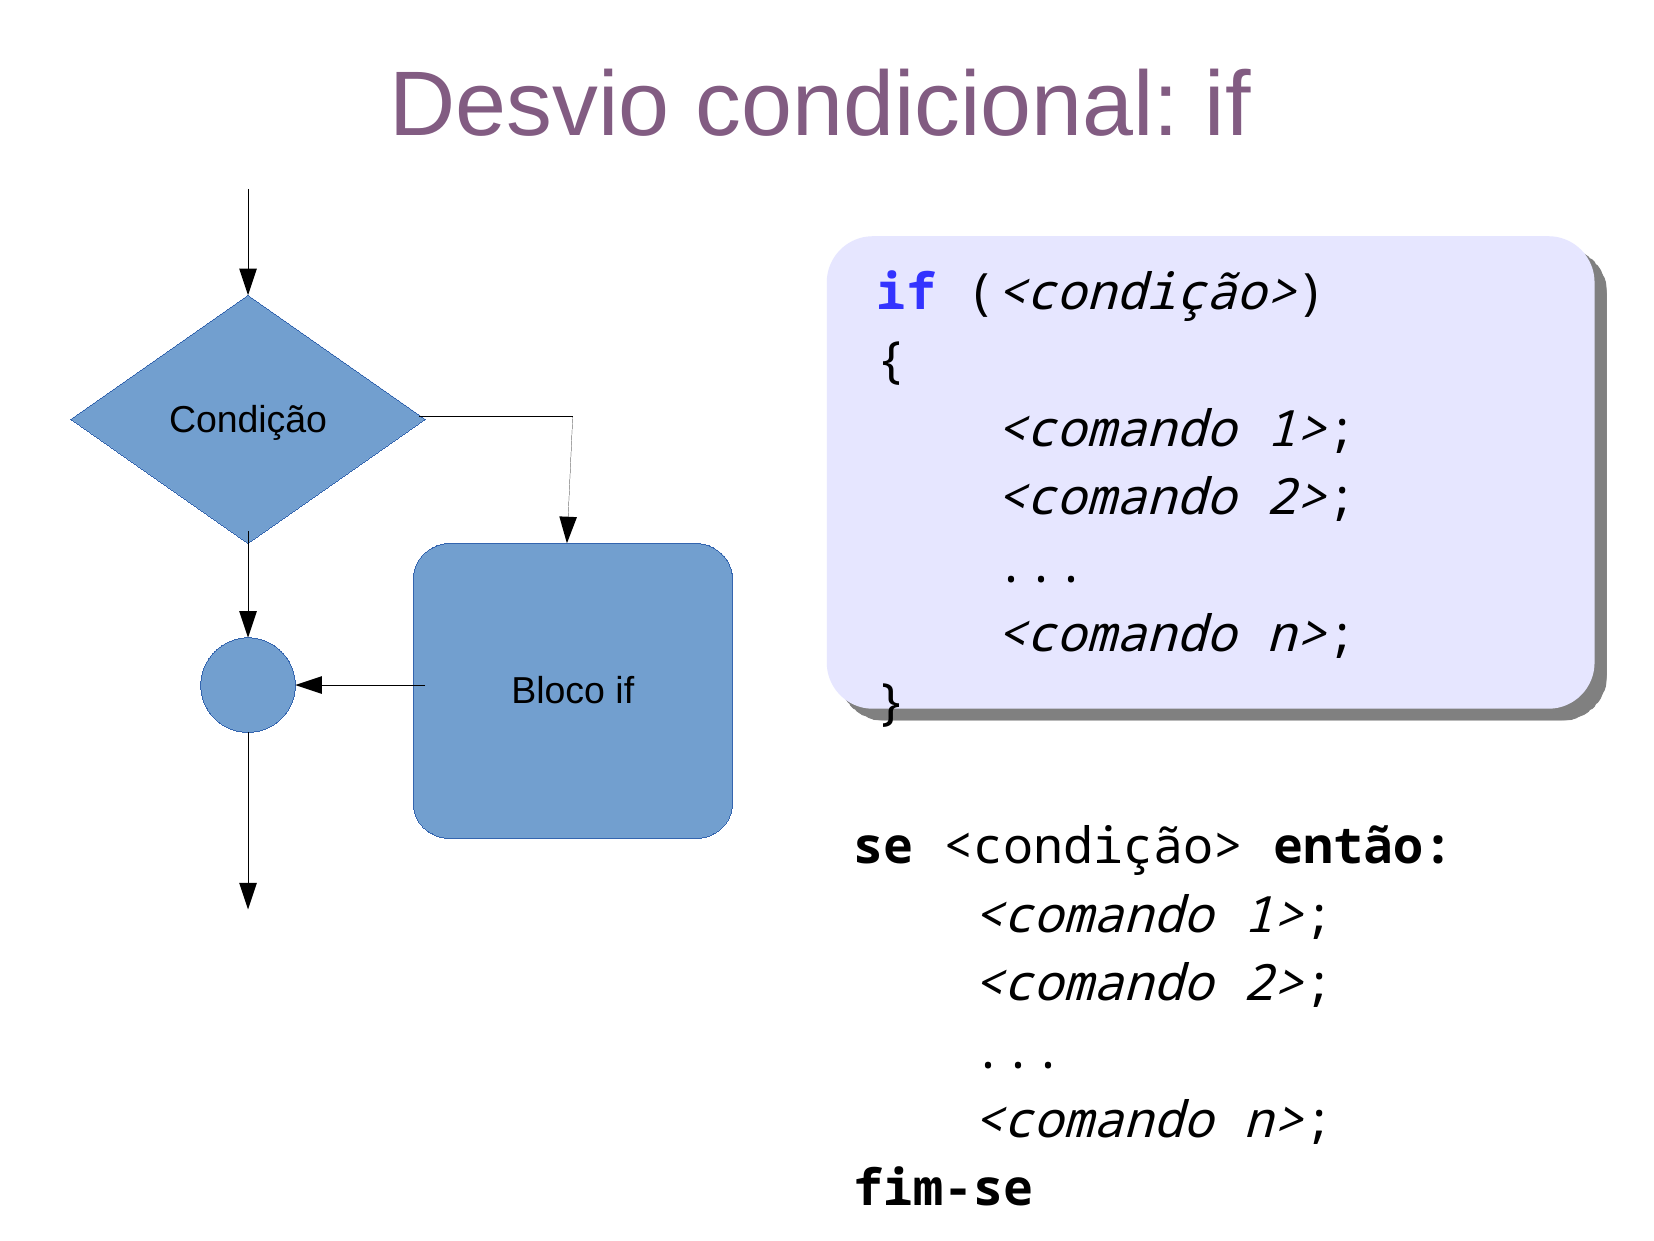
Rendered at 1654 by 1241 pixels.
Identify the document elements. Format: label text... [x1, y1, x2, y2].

text_box [200, 637, 296, 733]
text_box Bloco if [413, 543, 733, 839]
text_box Condição [70, 295, 426, 544]
text_box [826, 236, 1595, 709]
text_box se <condição> então: <comando 1>; <comando 2>; ... <comando n>; fim-se [838, 803, 1548, 1170]
title Desvio condicional: if [76, 7, 1566, 200]
text_box if (<condição>) { <comando 1>; <comando 2>; ... <comando n>; } [862, 248, 1571, 674]
